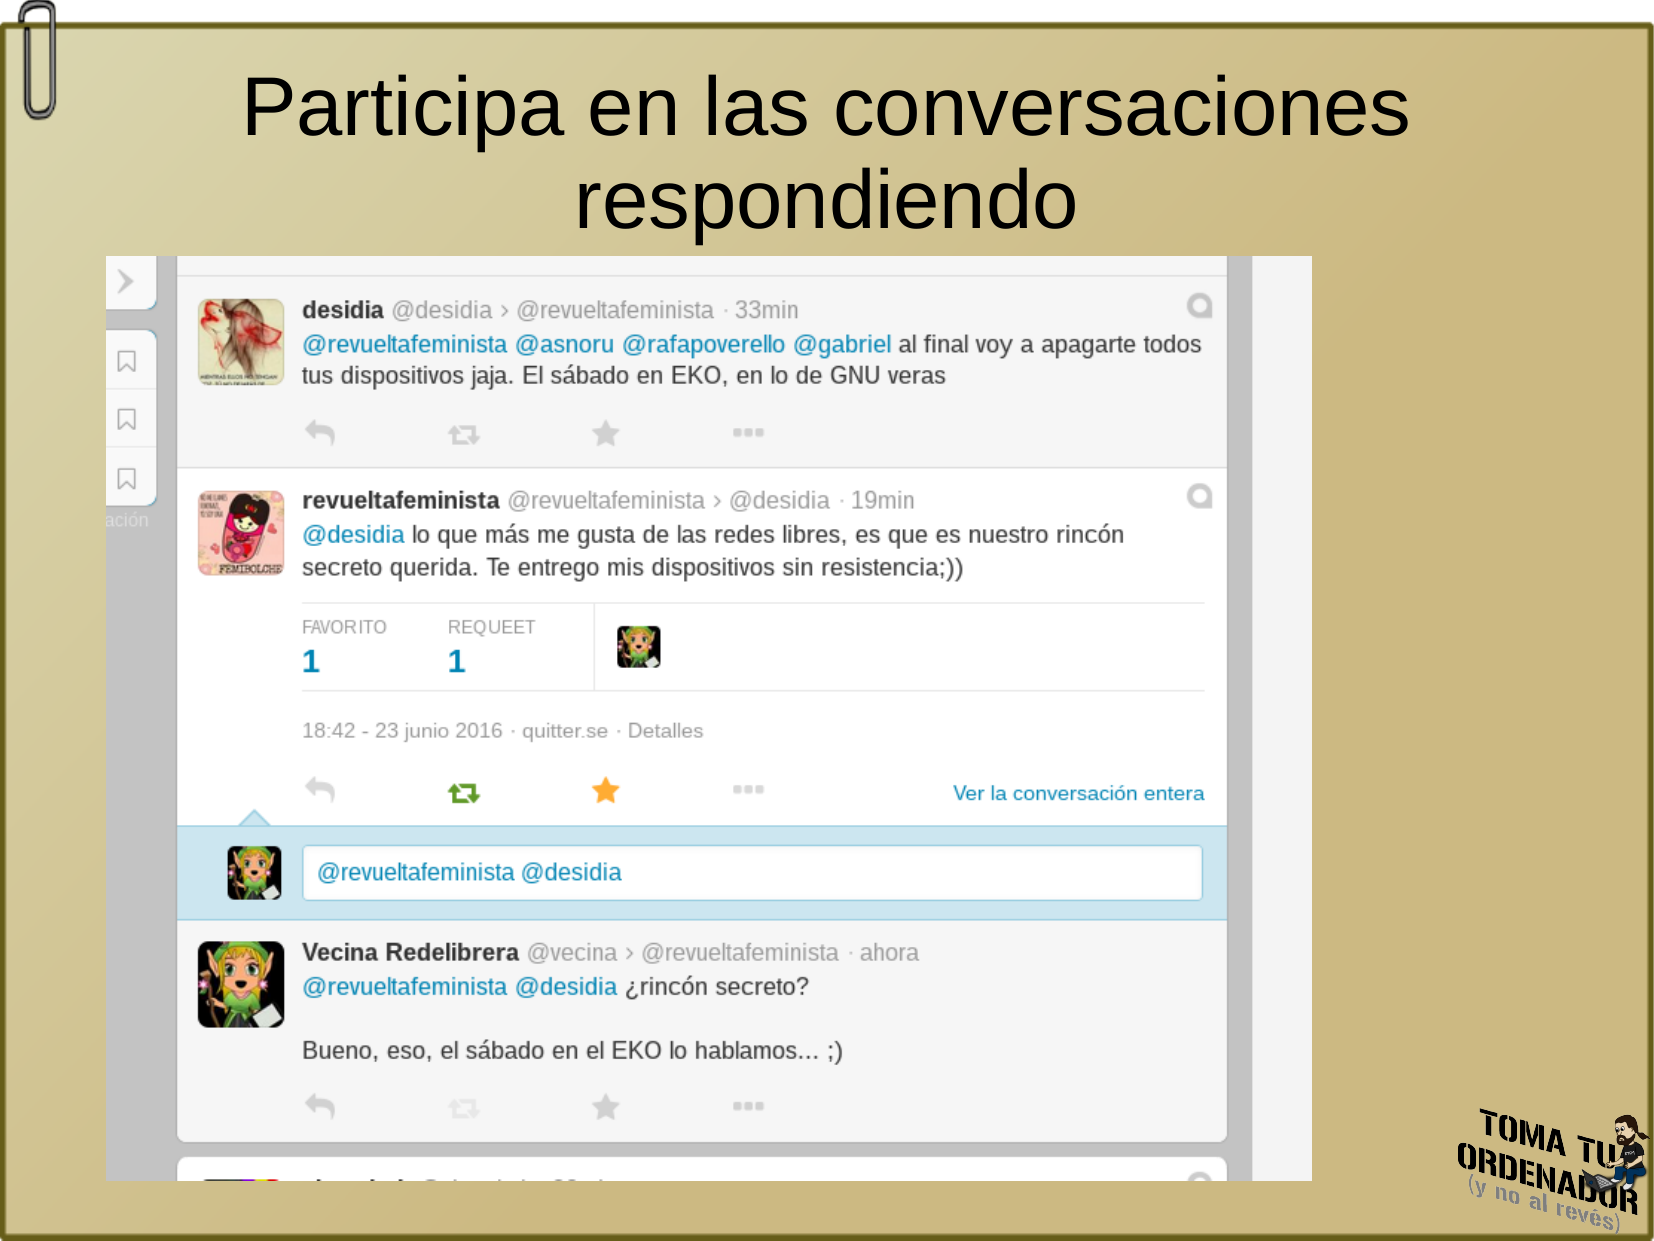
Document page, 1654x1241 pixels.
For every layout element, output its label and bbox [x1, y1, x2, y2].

picture [0, 0, 1654, 1241]
text_box [82, 49, 1571, 257]
